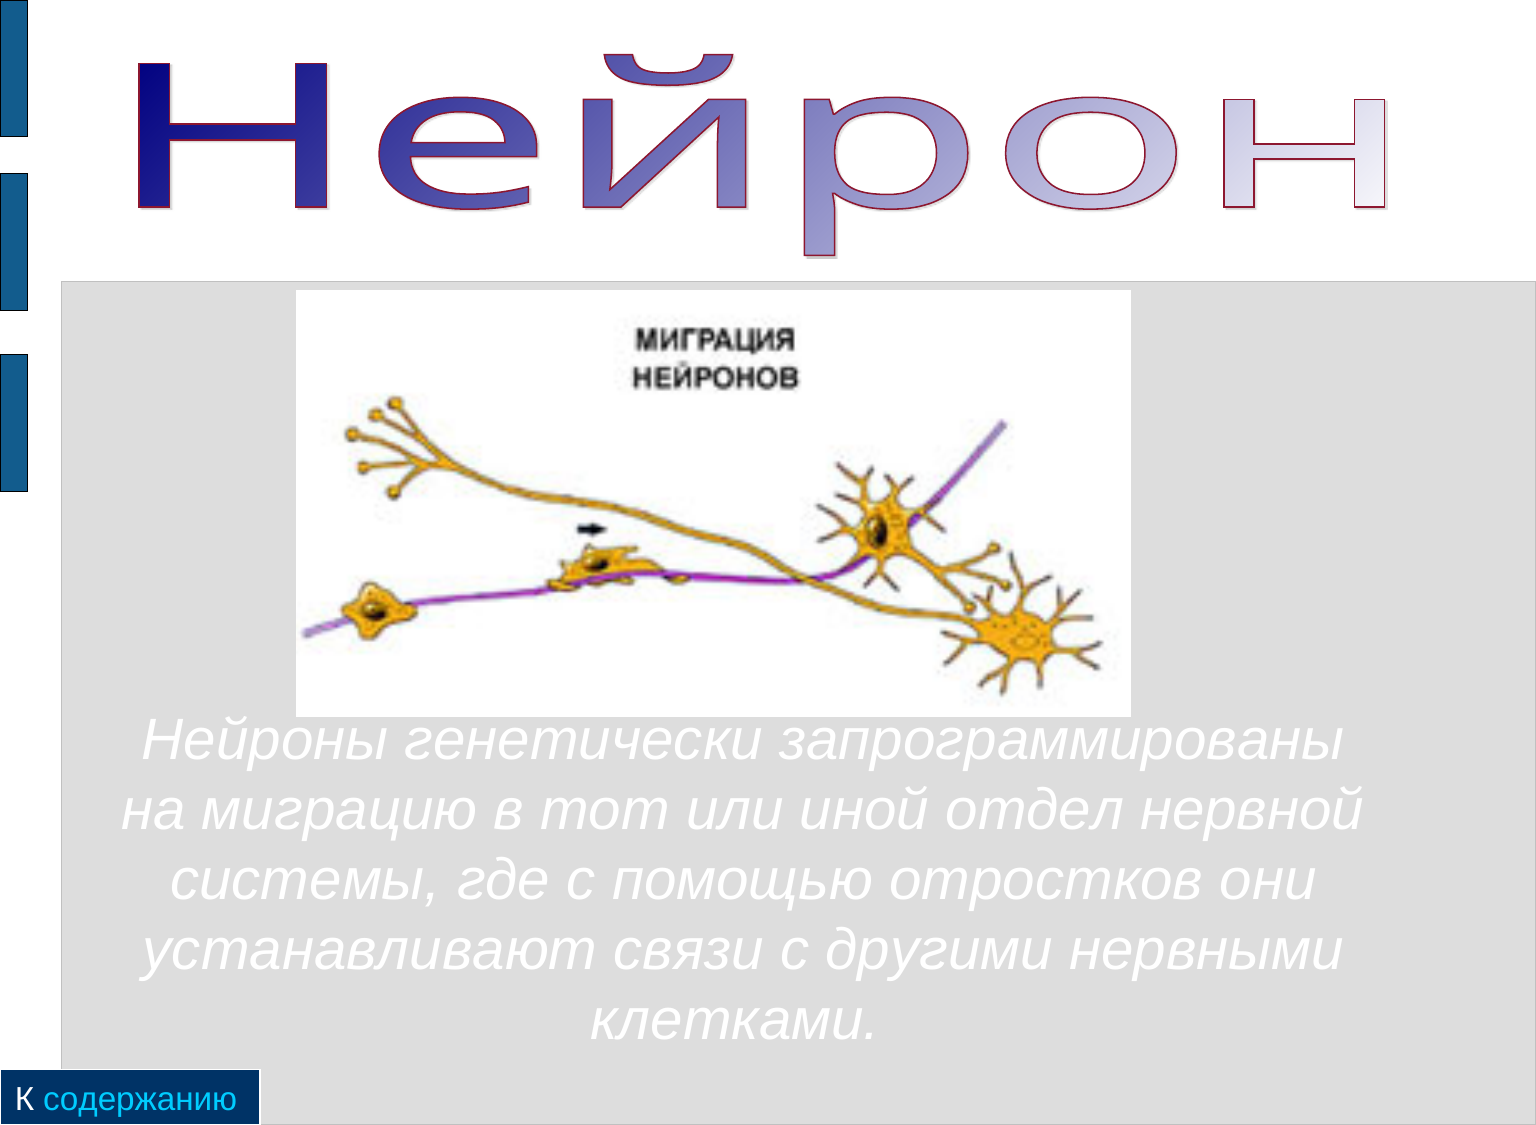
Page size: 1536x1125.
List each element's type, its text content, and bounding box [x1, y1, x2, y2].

text_box Нейрон [604, 54, 733, 86]
text_box Нейрон [138, 63, 327, 208]
text_box К содержанию [0, 1069, 260, 1125]
text_box Нейрон [379, 97, 537, 210]
text_box Нейроны генетически запрограммированы на миграцию в тот или иной отдел нервной системы, где с помощью отростков они устанавливают связи с другими нервными клетками. [90, 693, 1397, 1059]
text_box Нейрон [804, 97, 968, 256]
text_box Нейрон [1223, 99, 1385, 208]
text_box Нейрон [583, 99, 746, 208]
text_box Нейрон [1005, 97, 1177, 210]
picture [296, 290, 1131, 693]
